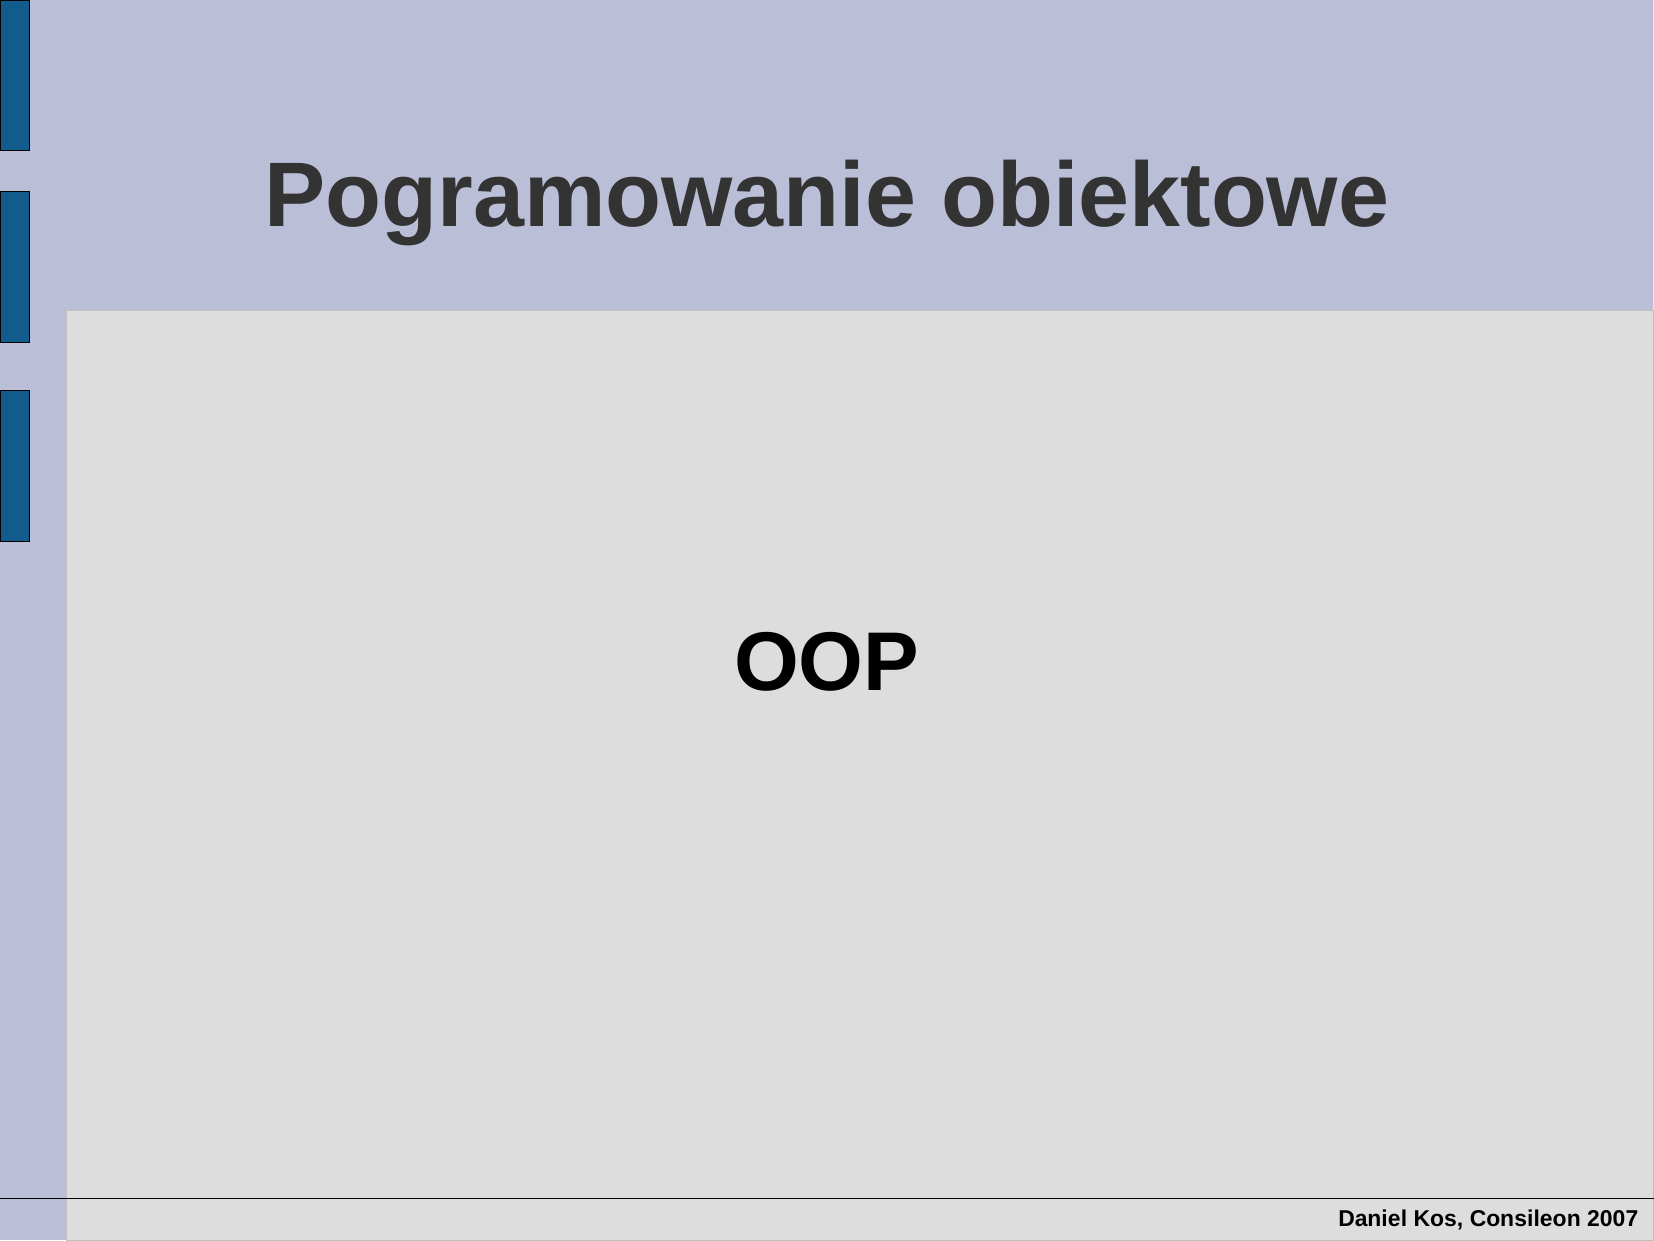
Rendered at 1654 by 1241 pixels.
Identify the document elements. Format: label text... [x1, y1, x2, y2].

text_box OOP [82, 290, 1571, 1109]
title Pogramowanie obiektowe [121, 91, 1534, 290]
text_box Daniel Kos, Consileon 2007 [1317, 1198, 1654, 1241]
